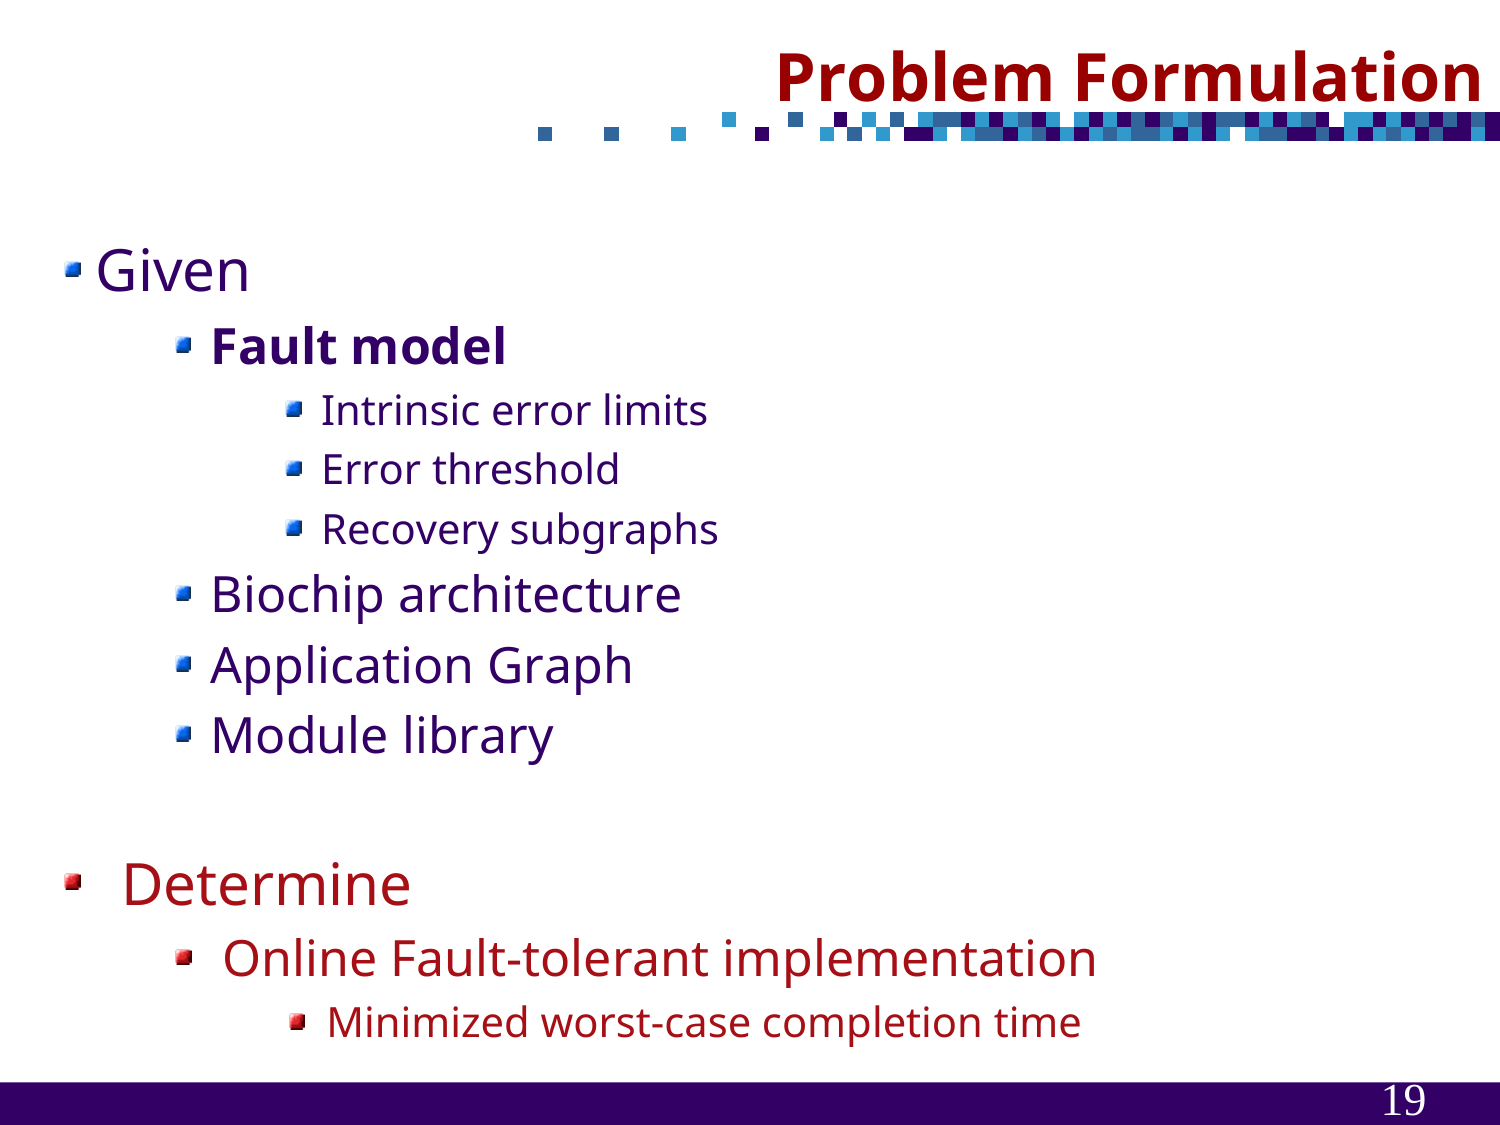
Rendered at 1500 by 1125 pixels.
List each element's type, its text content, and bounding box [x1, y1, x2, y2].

list Given Fault model Intrinsic error limits Error threshold Recovery subgraphs Biochip architecture Application Graph Module library Determine Online Fault-tolerant implementation Minimized worst-case completion time [50, 148, 1450, 1125]
title Problem Formulation [0, 24, 1500, 125]
